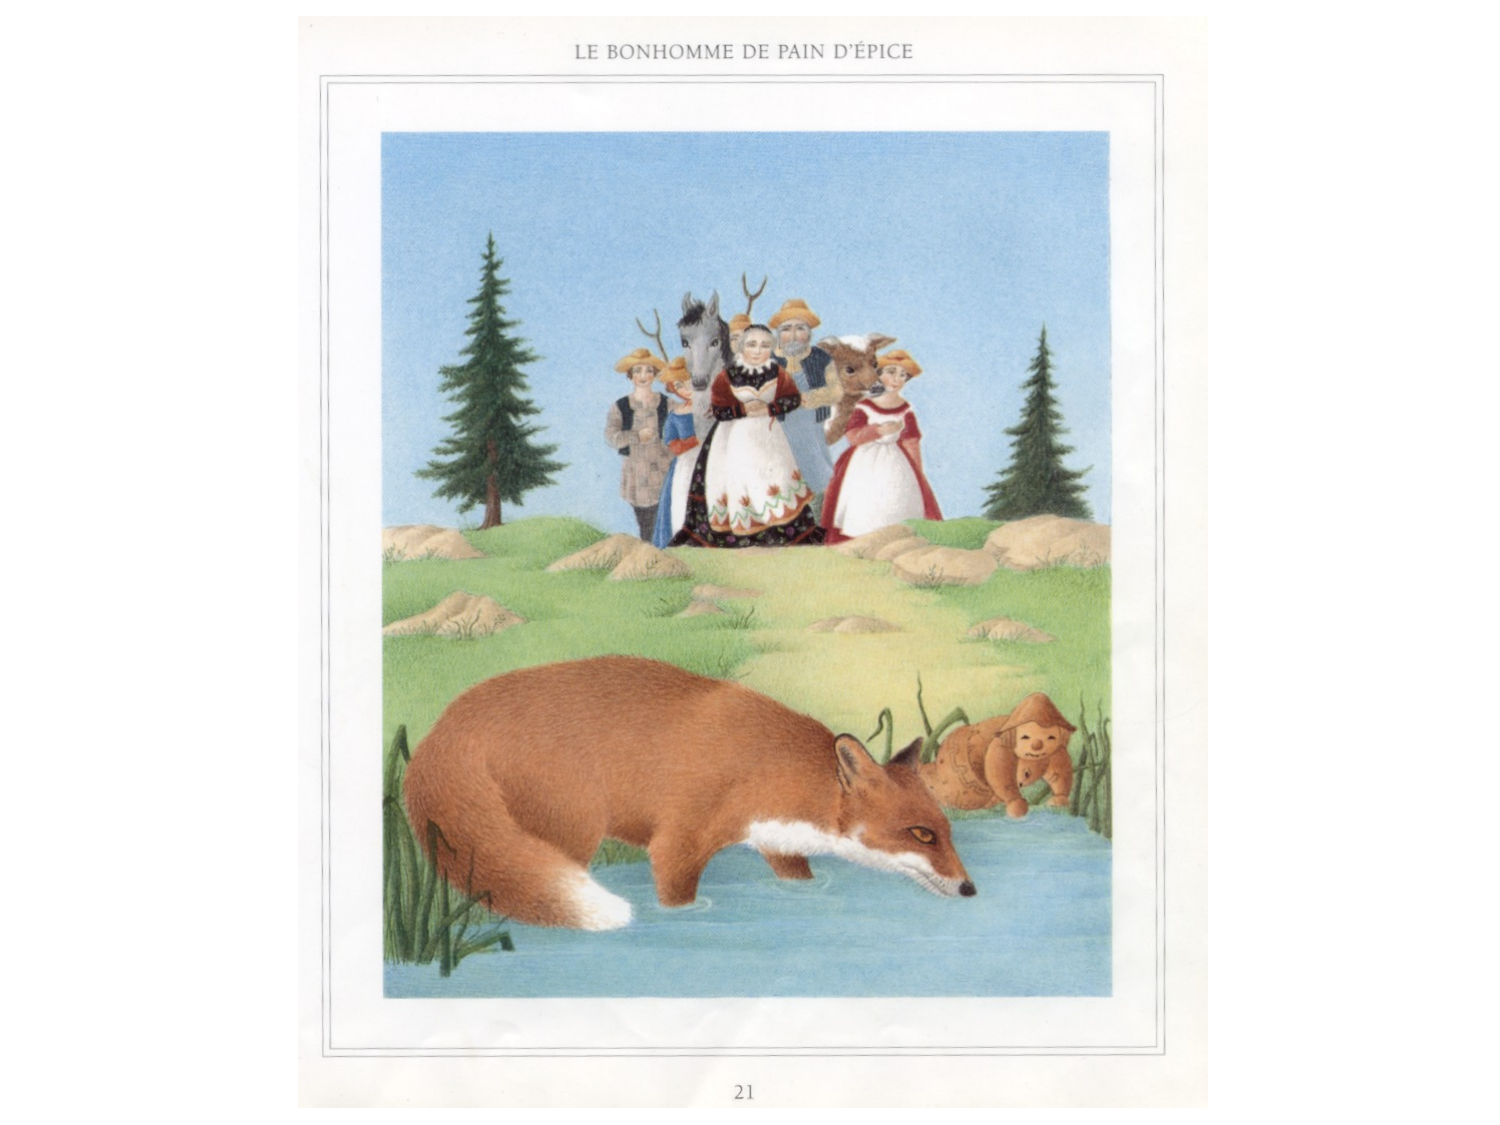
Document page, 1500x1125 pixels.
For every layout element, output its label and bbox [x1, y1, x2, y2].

picture [298, 16, 1208, 1108]
